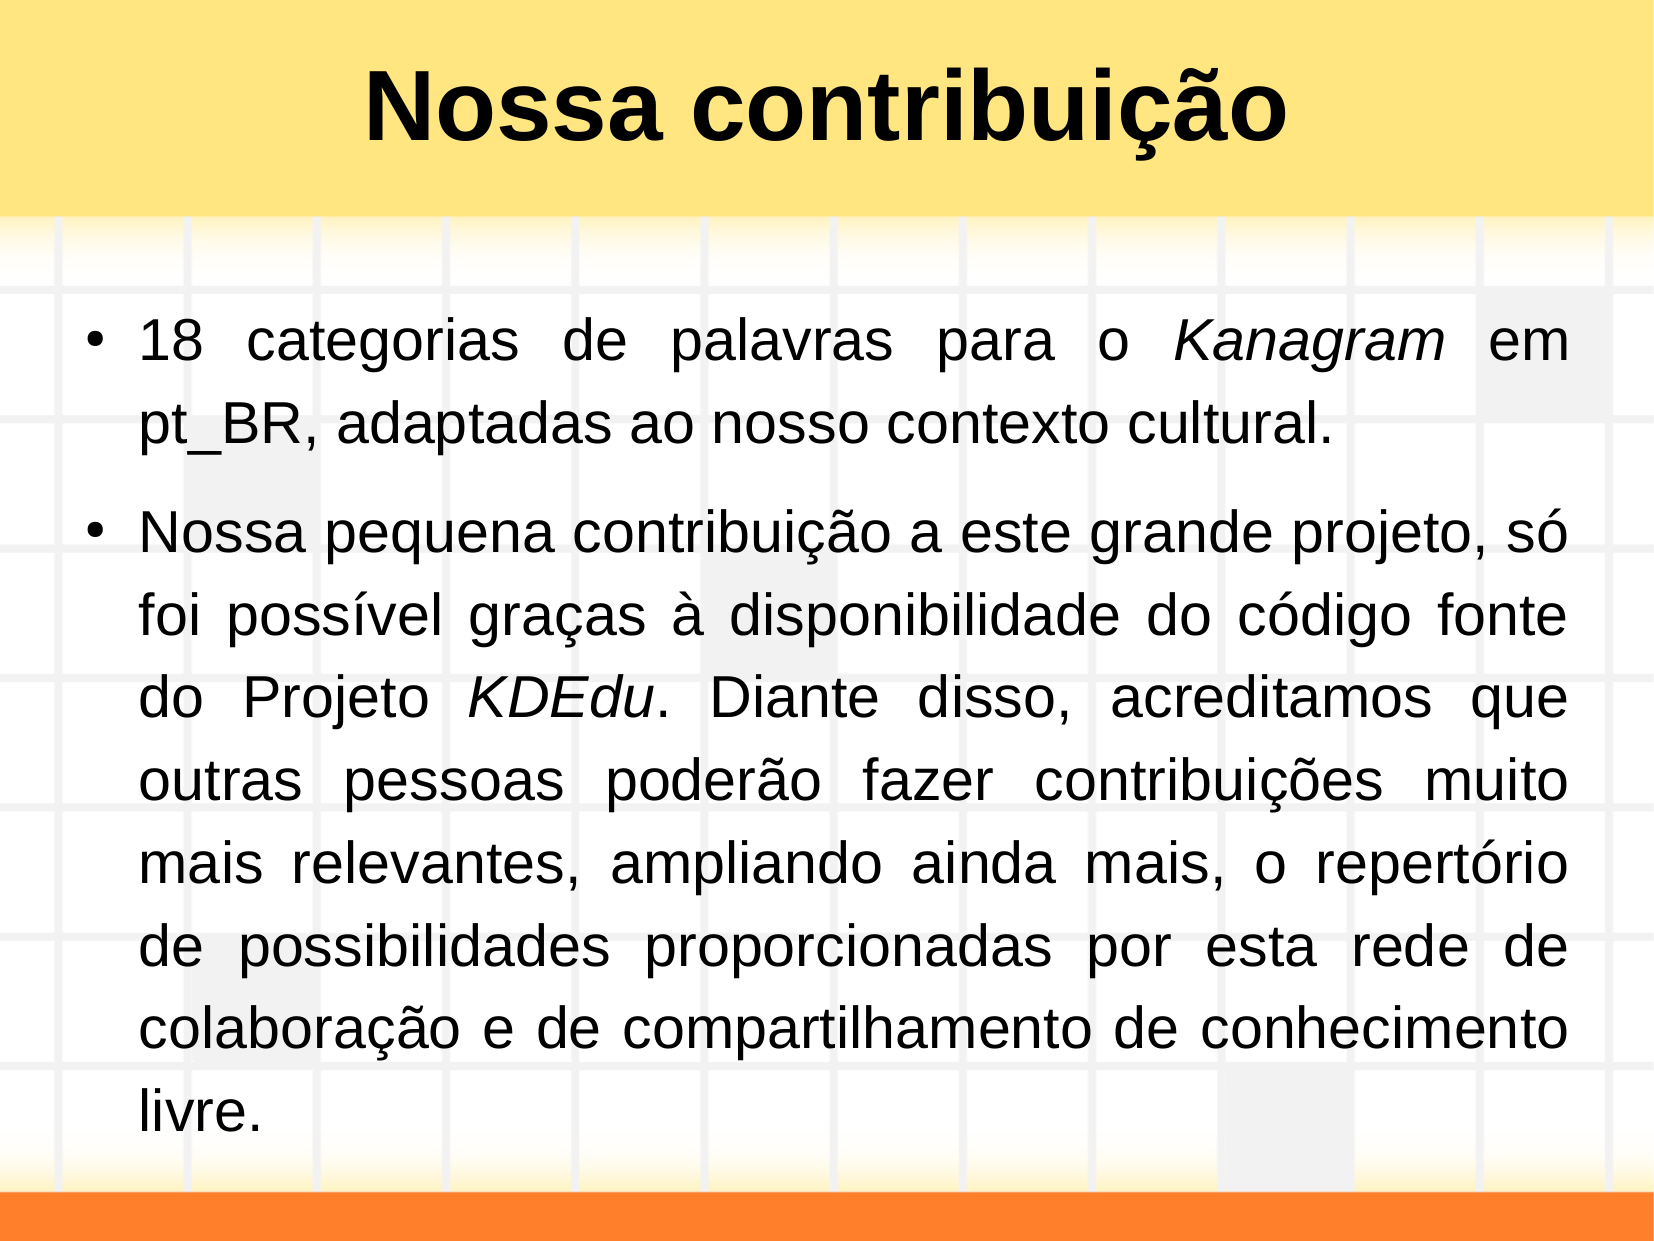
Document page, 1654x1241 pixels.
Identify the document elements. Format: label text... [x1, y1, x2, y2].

title Nossa contribuição [82, 49, 1571, 257]
list 18 categorias de palavras para o Kanagram em pt_BR, adaptadas ao nosso contexto cultural. Nossa pequena contribuição a este grande projeto, só foi possível graças à disponibilidade do código fonte do Projeto KDEdu. Diante disso, acreditamos que outras pessoas poderão fazer contribuições muito mais relevantes, ampliando ainda mais, o repertório de possibilidades proporcionadas por esta rede de colaboração e de compartilhamento de conhecimento livre. [82, 290, 1571, 1158]
picture [0, 0, 1654, 1241]
